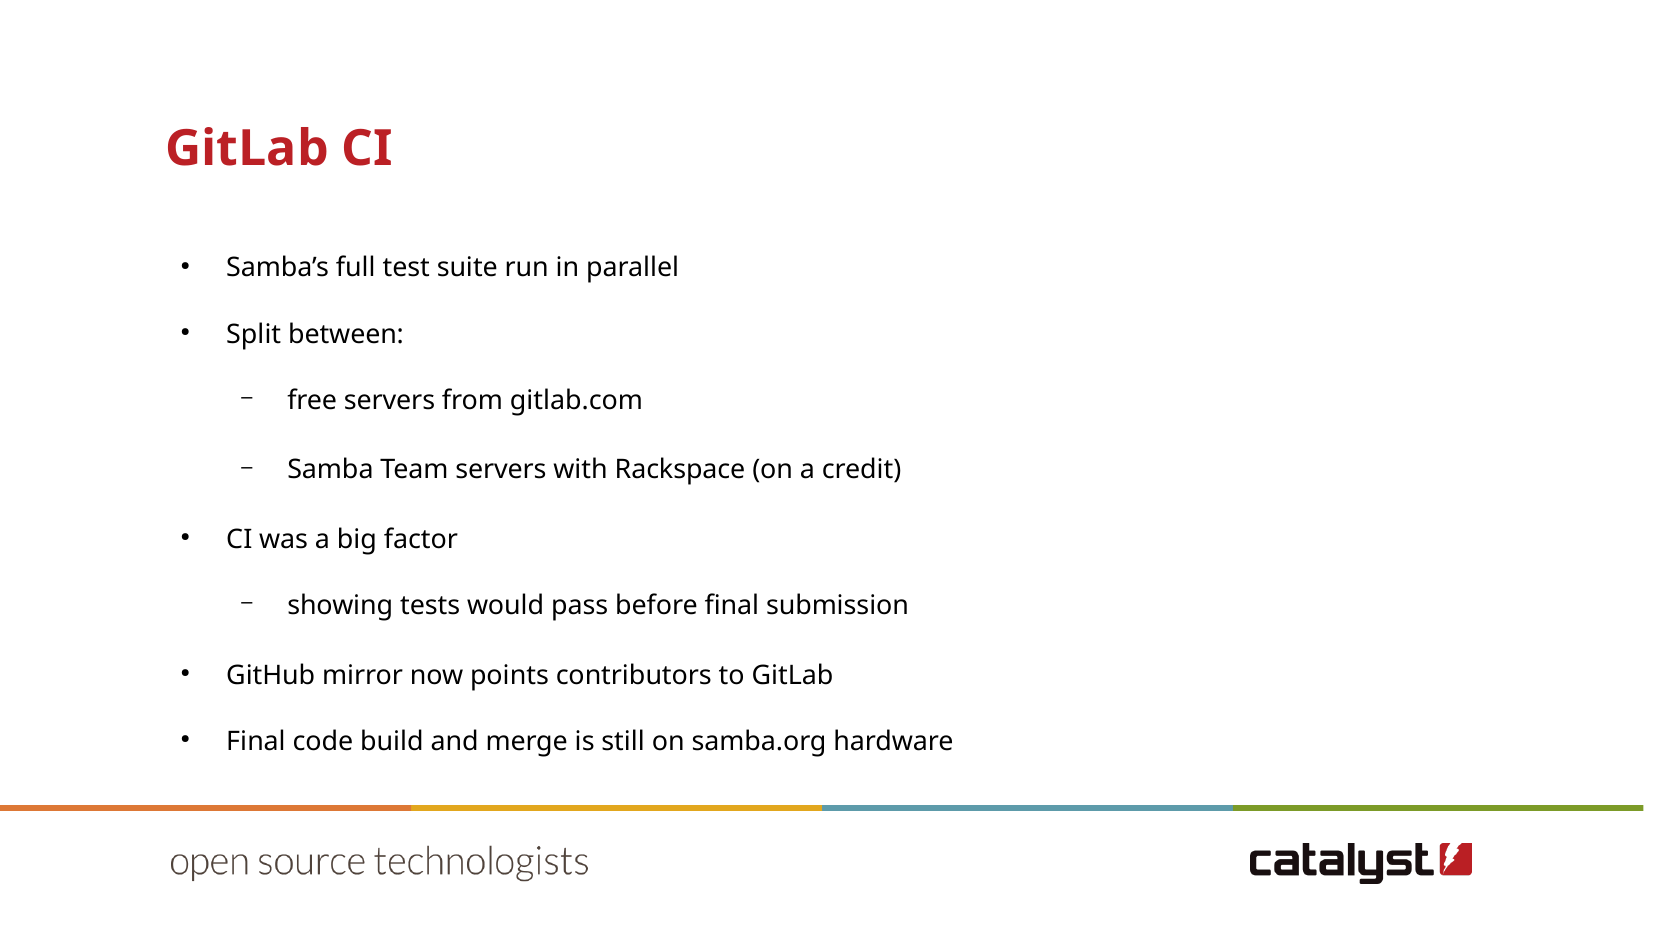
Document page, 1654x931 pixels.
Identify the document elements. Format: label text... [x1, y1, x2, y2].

title GitLab CI [165, 68, 1489, 224]
list Samba’s full test suite run in parallel Split between: free servers from gitlab.com Samba Team servers with Rackspace (on a credit) CI was a big factor showing tests would pass before final submission GitHub mirror now points contributors to GitLab Final code build and merge is still on samba.org hardware [165, 230, 1489, 770]
picture [0, 805, 1644, 884]
